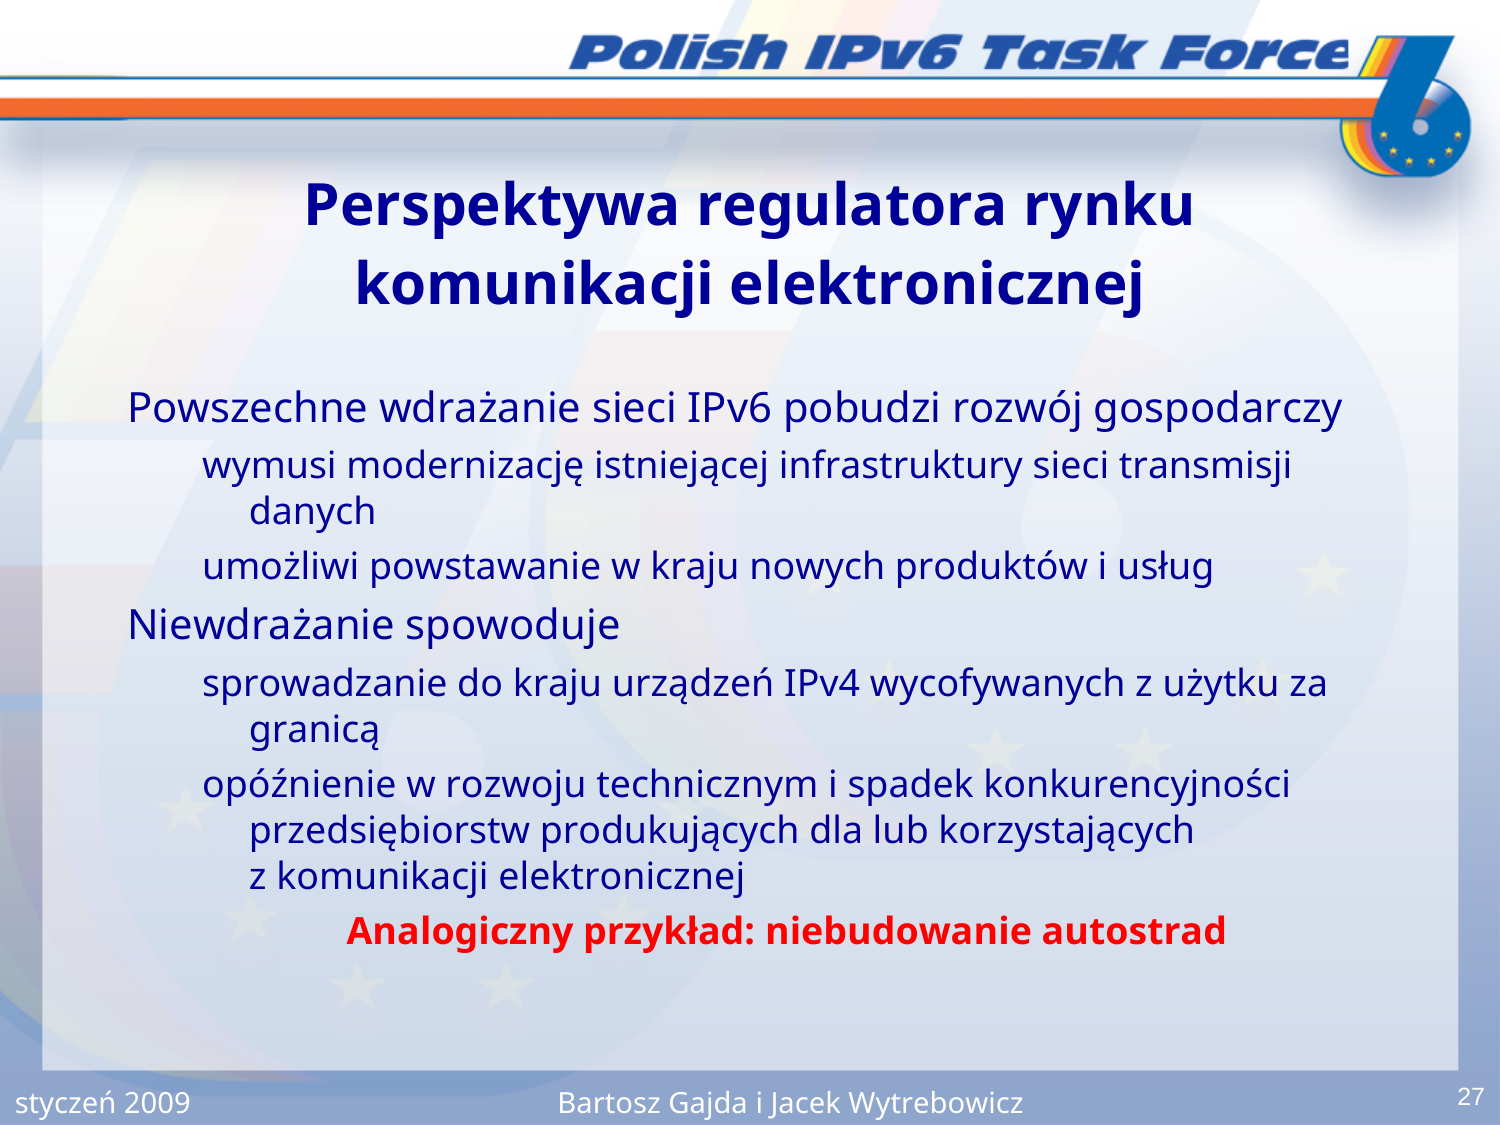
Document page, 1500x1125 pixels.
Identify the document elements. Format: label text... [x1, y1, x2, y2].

list Powszechne wdrażanie sieci IPv6 pobudzi rozwój gospodarczy wymusi modernizację istniejącej infrastruktury sieci transmisji danych umożliwi powstawanie w kraju nowych produktów i usług Niewdrażanie spowoduje sprowadzanie do kraju urządzeń IPv4 wycofywanych z użytku za granicą opóźnienie w rozwoju technicznym i spadek konkurencyjności przedsiębiorstw produkujących dla lub korzystających z komunikacji elektronicznej Analogiczny przykład: niebudowanie autostrad [112, 373, 1388, 1049]
picture [0, 0, 1500, 1125]
title Perspektywa regulatora rynku komunikacji elektronicznej [112, 148, 1388, 336]
